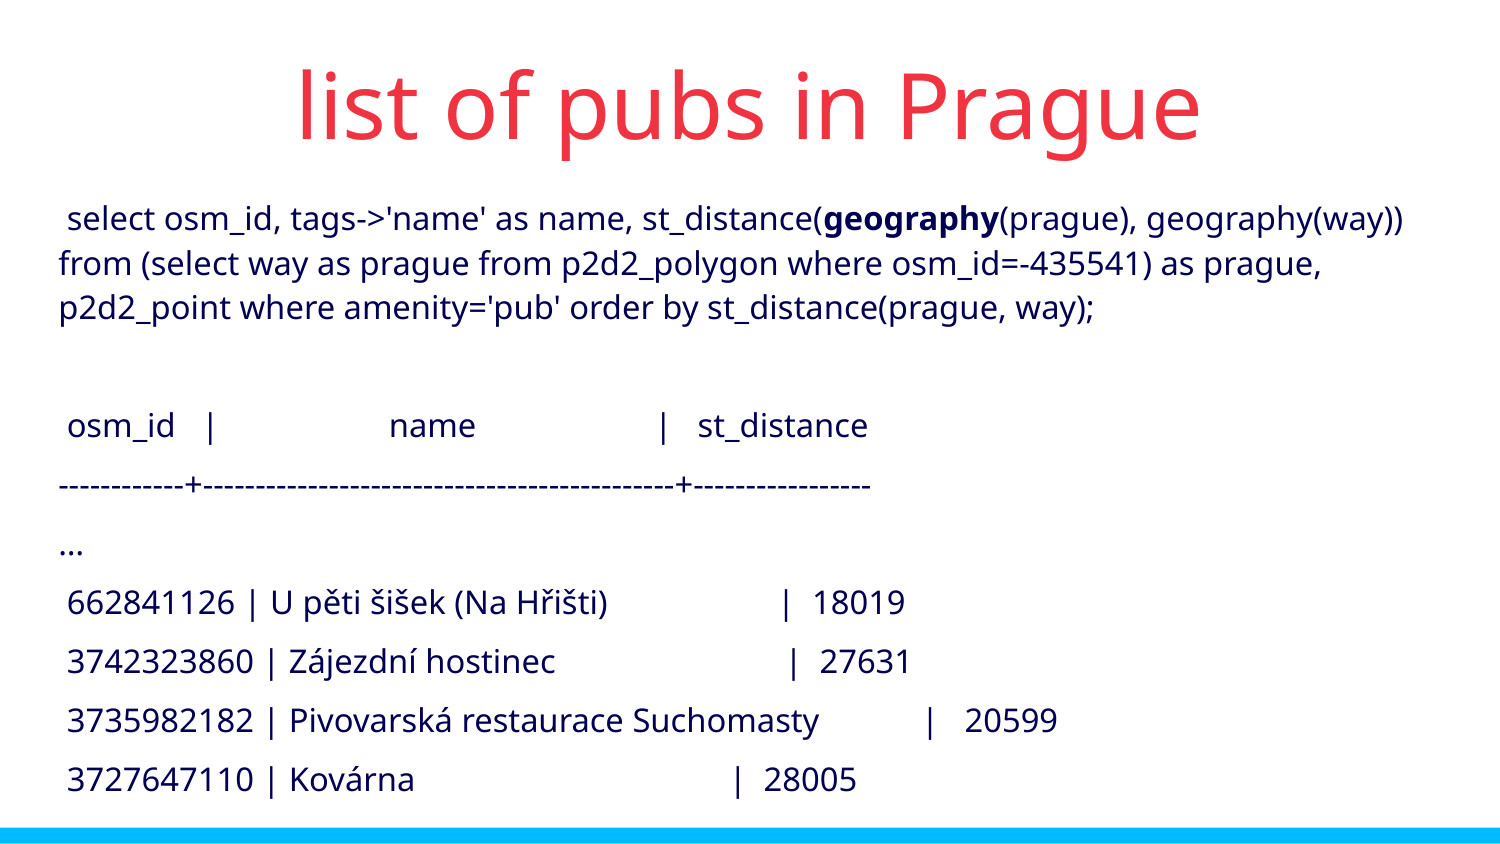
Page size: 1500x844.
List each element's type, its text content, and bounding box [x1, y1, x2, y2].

list select osm_id, tags->'name' as name, st_distance(geography(prague), geography(way)) from (select way as prague from p2d2_polygon where osm_id=-435541) as prague, p2d2_point where amenity='pub' order by st_distance(prague, way); osm_id | name | st_distance ------------+---------------------------------------------+----------------- … 662841126 | U pěti šišek (Na Hřišti) | 18019 3742323860 | Zájezdní hostinec | 27631 3735982182 | Pivovarská restaurace Suchomasty | 20599 3727647110 | Kovárna | 28005 [23, 195, 1477, 804]
title list of pubs in Prague [75, 33, 1425, 175]
